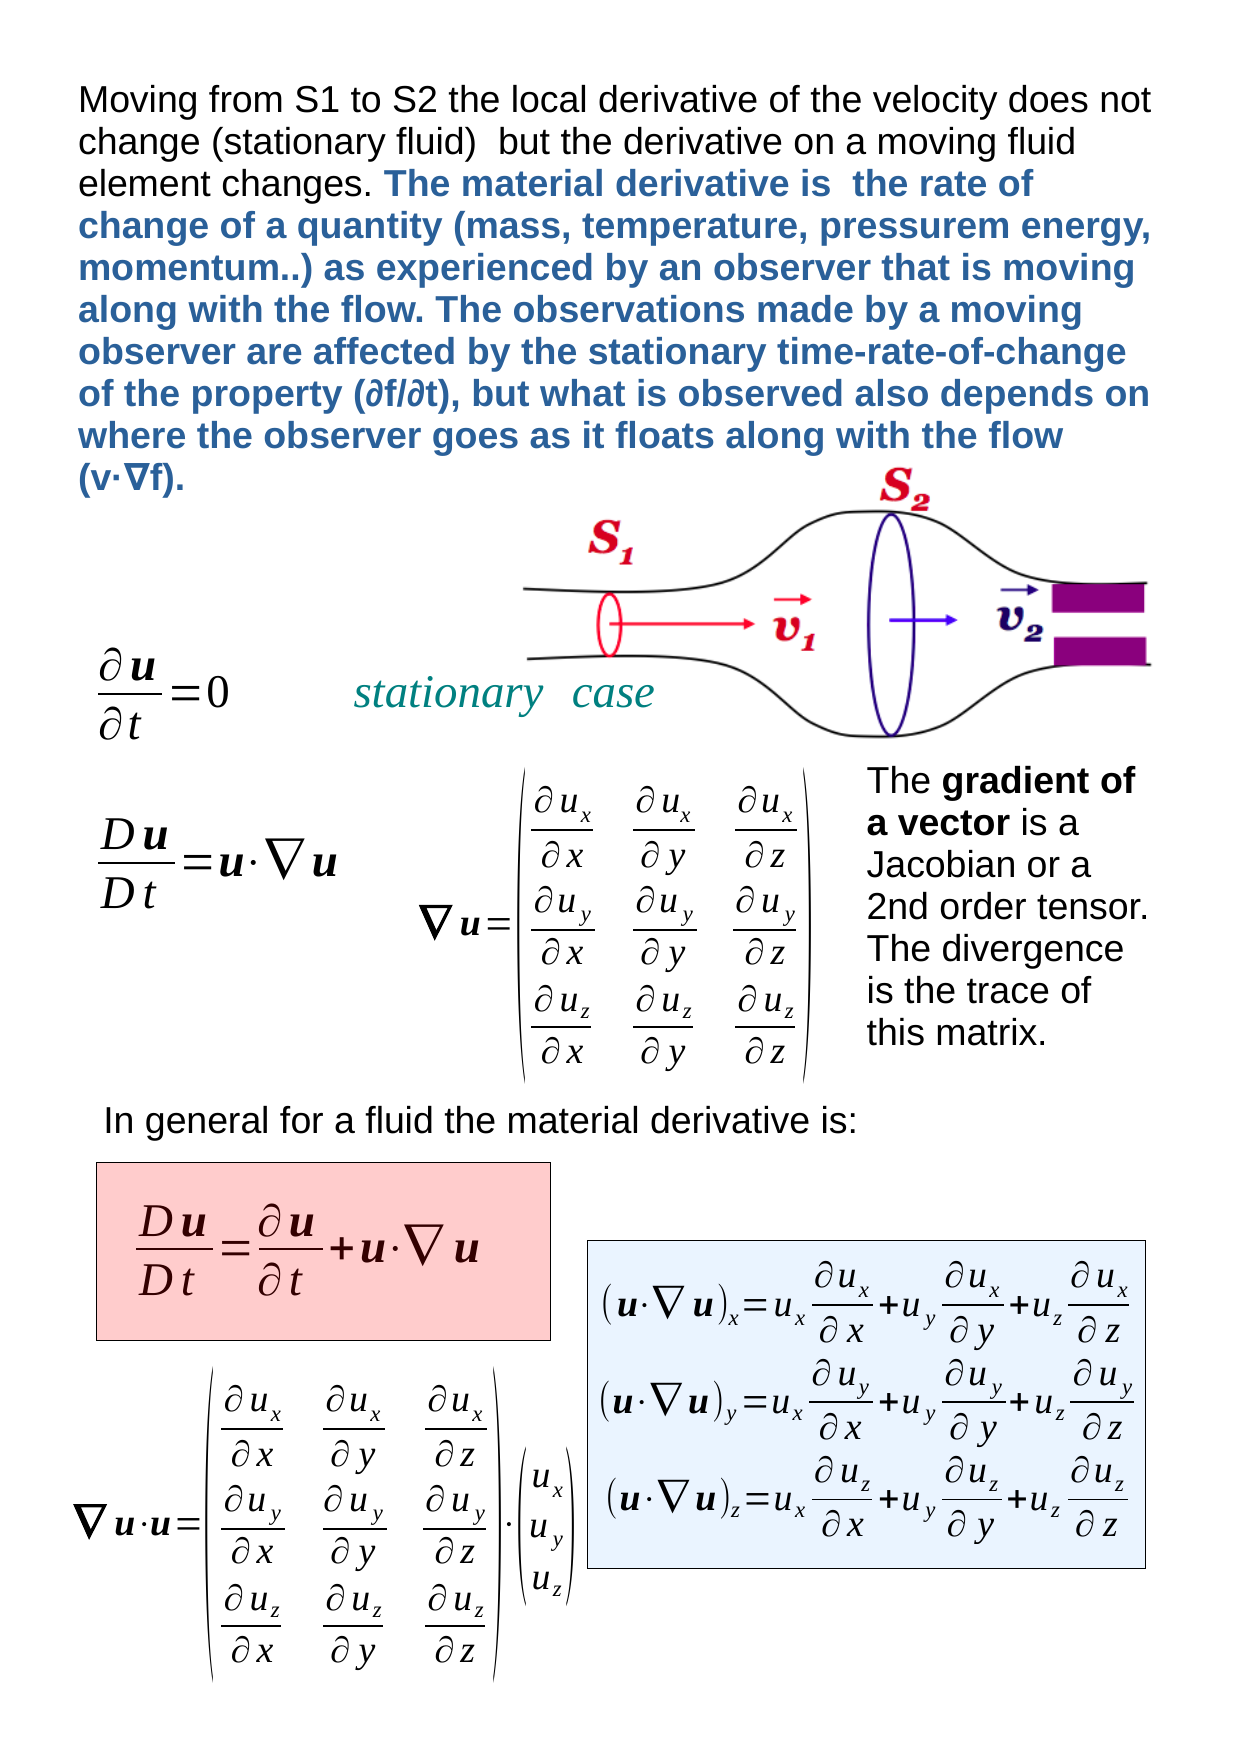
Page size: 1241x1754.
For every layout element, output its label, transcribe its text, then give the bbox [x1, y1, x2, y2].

text_box [96, 1162, 551, 1341]
text_box Moving from S1 to S2 the local derivative of the velocity does not change (stationary fluid) but the derivative on a moving fluid element changes. The material derivative is the rate of change of a quantity (mass, temperature, pressurem energy, momentum..) as experienced by an observer that is moving along with the flow. The observations made by a moving observer are affected by the stationary time-rate-of-change of the property (∂f/∂t), but what is observed also depends on where the observer goes as it floats along with the flow (v·∇f). [63, 70, 1177, 538]
text_box [588, 1544, 1146, 1569]
chart [62, 1254, 1146, 1686]
text_box The gradient of a vector is a Jacobian or a 2nd order tensor. The divergence is the trace of this matrix. [851, 752, 1173, 1120]
chart [86, 638, 823, 1087]
text_box In general for a fluid the material derivative is: [88, 1091, 1110, 1149]
text_box [587, 1240, 1146, 1364]
picture [497, 538, 1177, 766]
